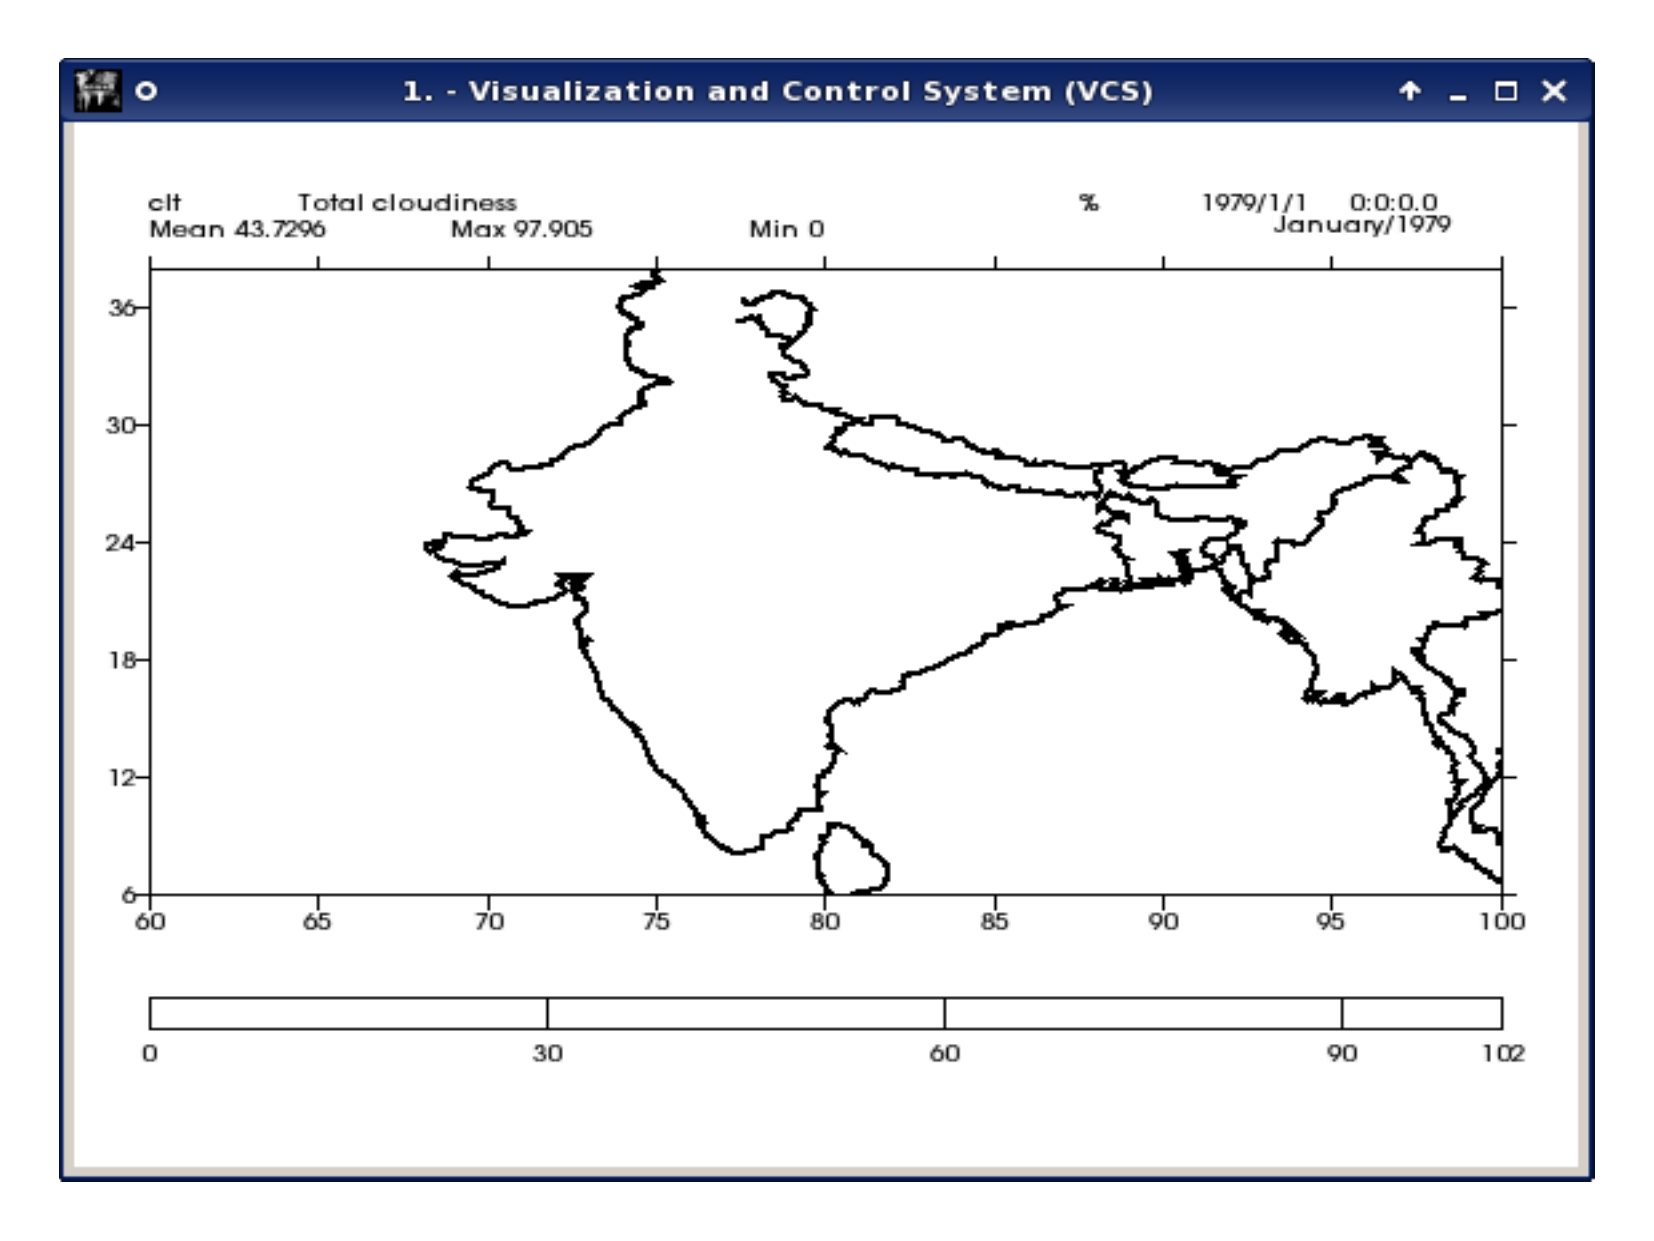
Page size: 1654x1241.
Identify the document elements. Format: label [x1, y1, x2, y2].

picture [59, 58, 1595, 1182]
